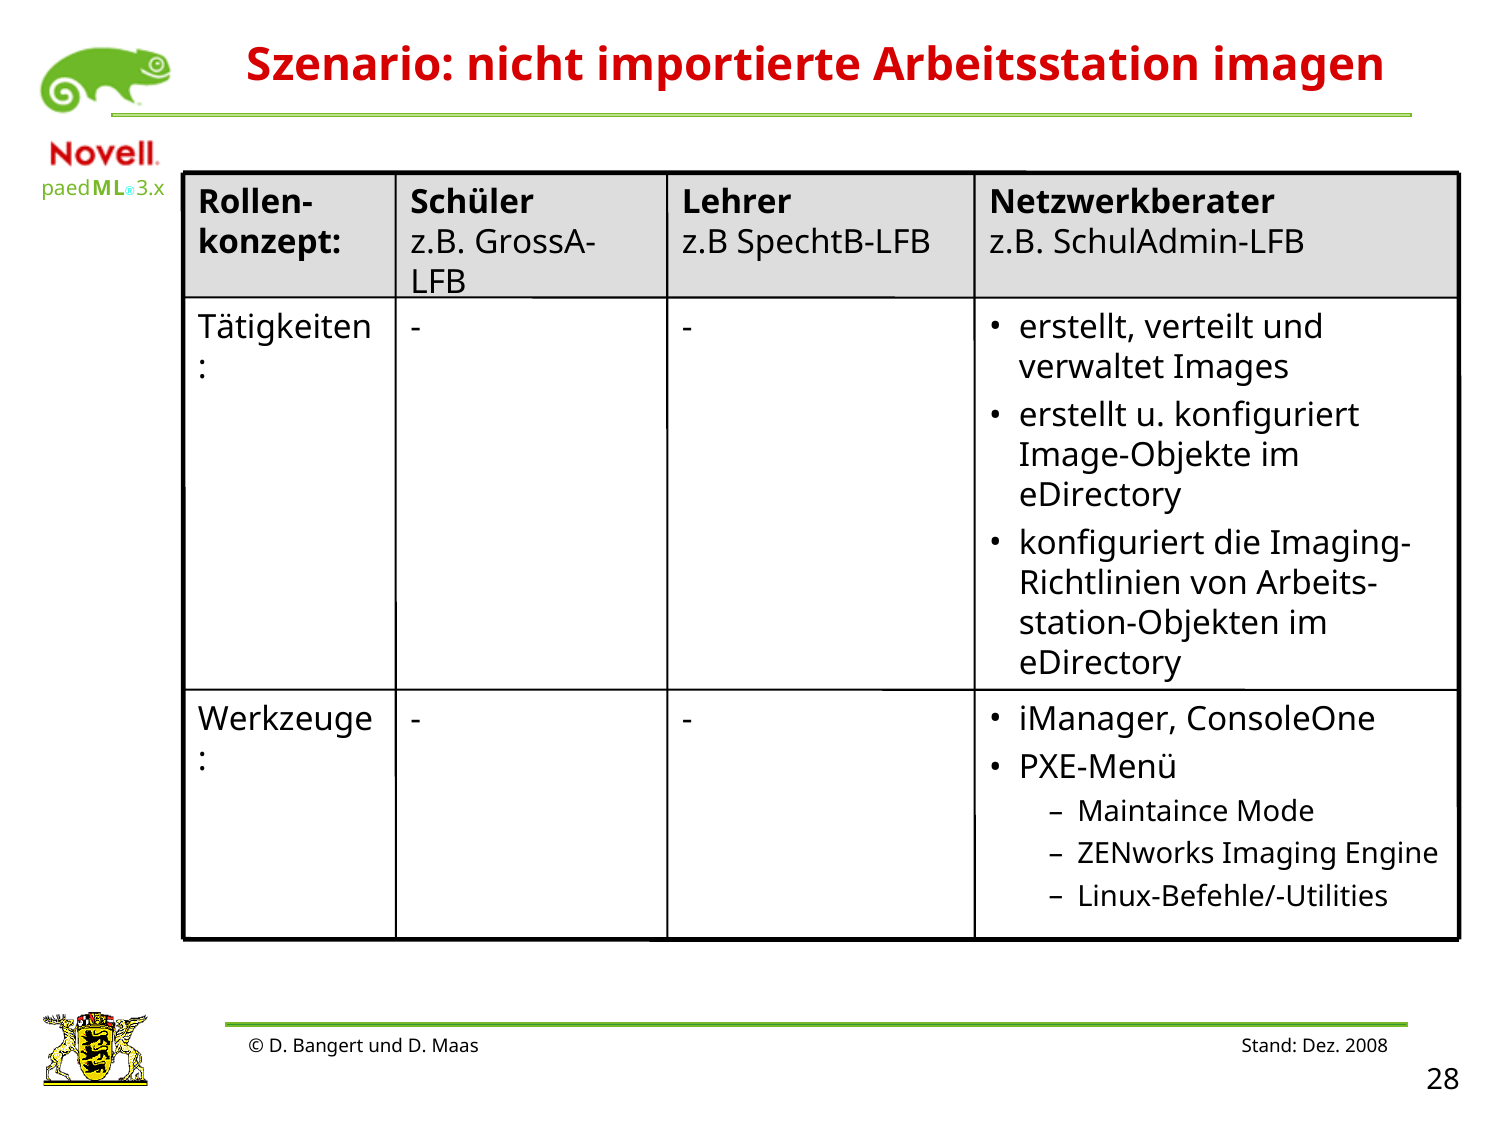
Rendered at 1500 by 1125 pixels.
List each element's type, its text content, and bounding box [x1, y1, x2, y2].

text_box Netzwerkberater z.B. SchulAdmin-LFB [976, 176, 1456, 296]
text_box Lehrer z.B SpechtB-LFB [669, 176, 973, 296]
text_box Tätigkeiten: [186, 299, 394, 688]
text_box - [397, 691, 666, 937]
title Szenario: nicht importierte Arbeitsstation imagen [232, 12, 1471, 113]
text_box - [397, 299, 666, 688]
text_box Werkzeuge: [186, 691, 394, 937]
text_box erstellt, verteilt und verwaltet Images erstellt u. konfiguriert Image-Objekte im eDirectory konfiguriert die Imaging-Richtlinien von Arbeits-station-Objekten im eDirectory [976, 299, 1456, 688]
picture [26, 30, 184, 188]
text_box Schüler z.B. GrossA-LFB [397, 176, 666, 296]
text_box iManager, ConsoleOne PXE-Menü Maintaince Mode ZENworks Imaging Engine Linux-Befehle/-Utilities [976, 691, 1456, 937]
text_box - [669, 299, 973, 688]
text_box Rollen-konzept: [186, 176, 394, 296]
text_box - [669, 691, 973, 937]
picture [41, 1011, 148, 1088]
